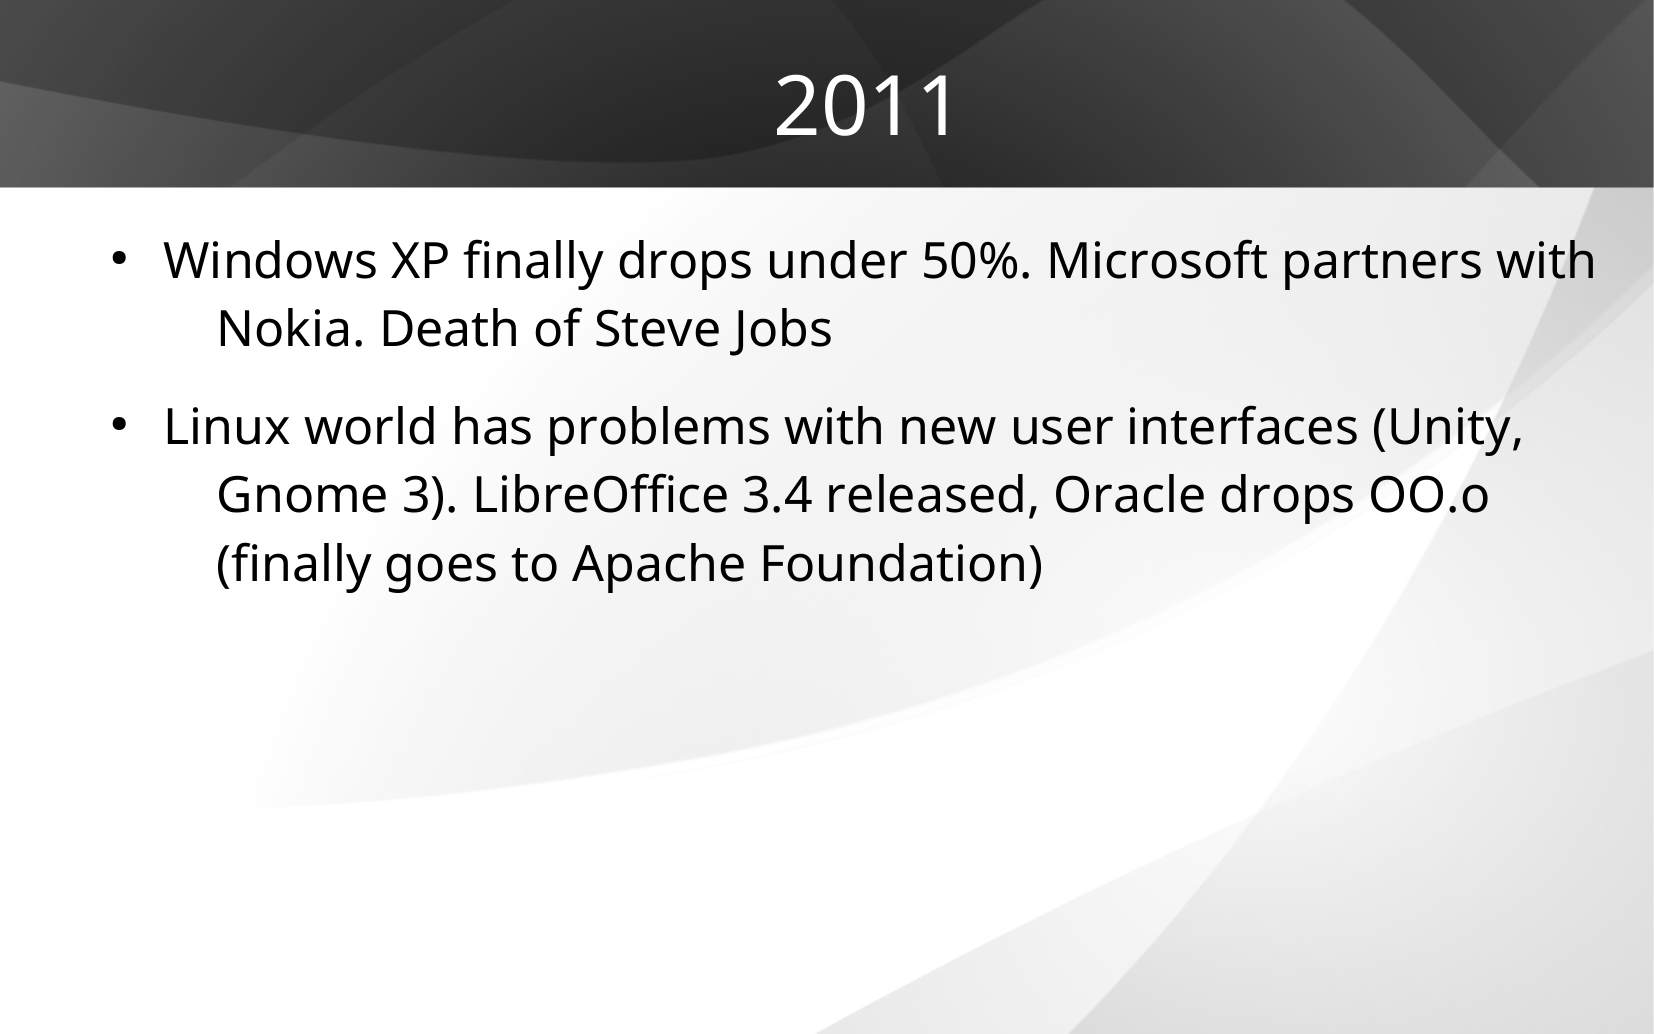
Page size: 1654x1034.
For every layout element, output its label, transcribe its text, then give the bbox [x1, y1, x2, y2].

picture [0, 0, 1654, 1034]
title 2011 [124, 0, 1613, 208]
list Windows XP finally drops under 50%. Microsoft partners with Nokia. Death of Steve Jobs Linux world has problems with new user interfaces (Unity, Gnome 3). LibreOffice 3.4 released, Oracle drops OO.o (finally goes to Apache Foundation) [75, 225, 1613, 1013]
